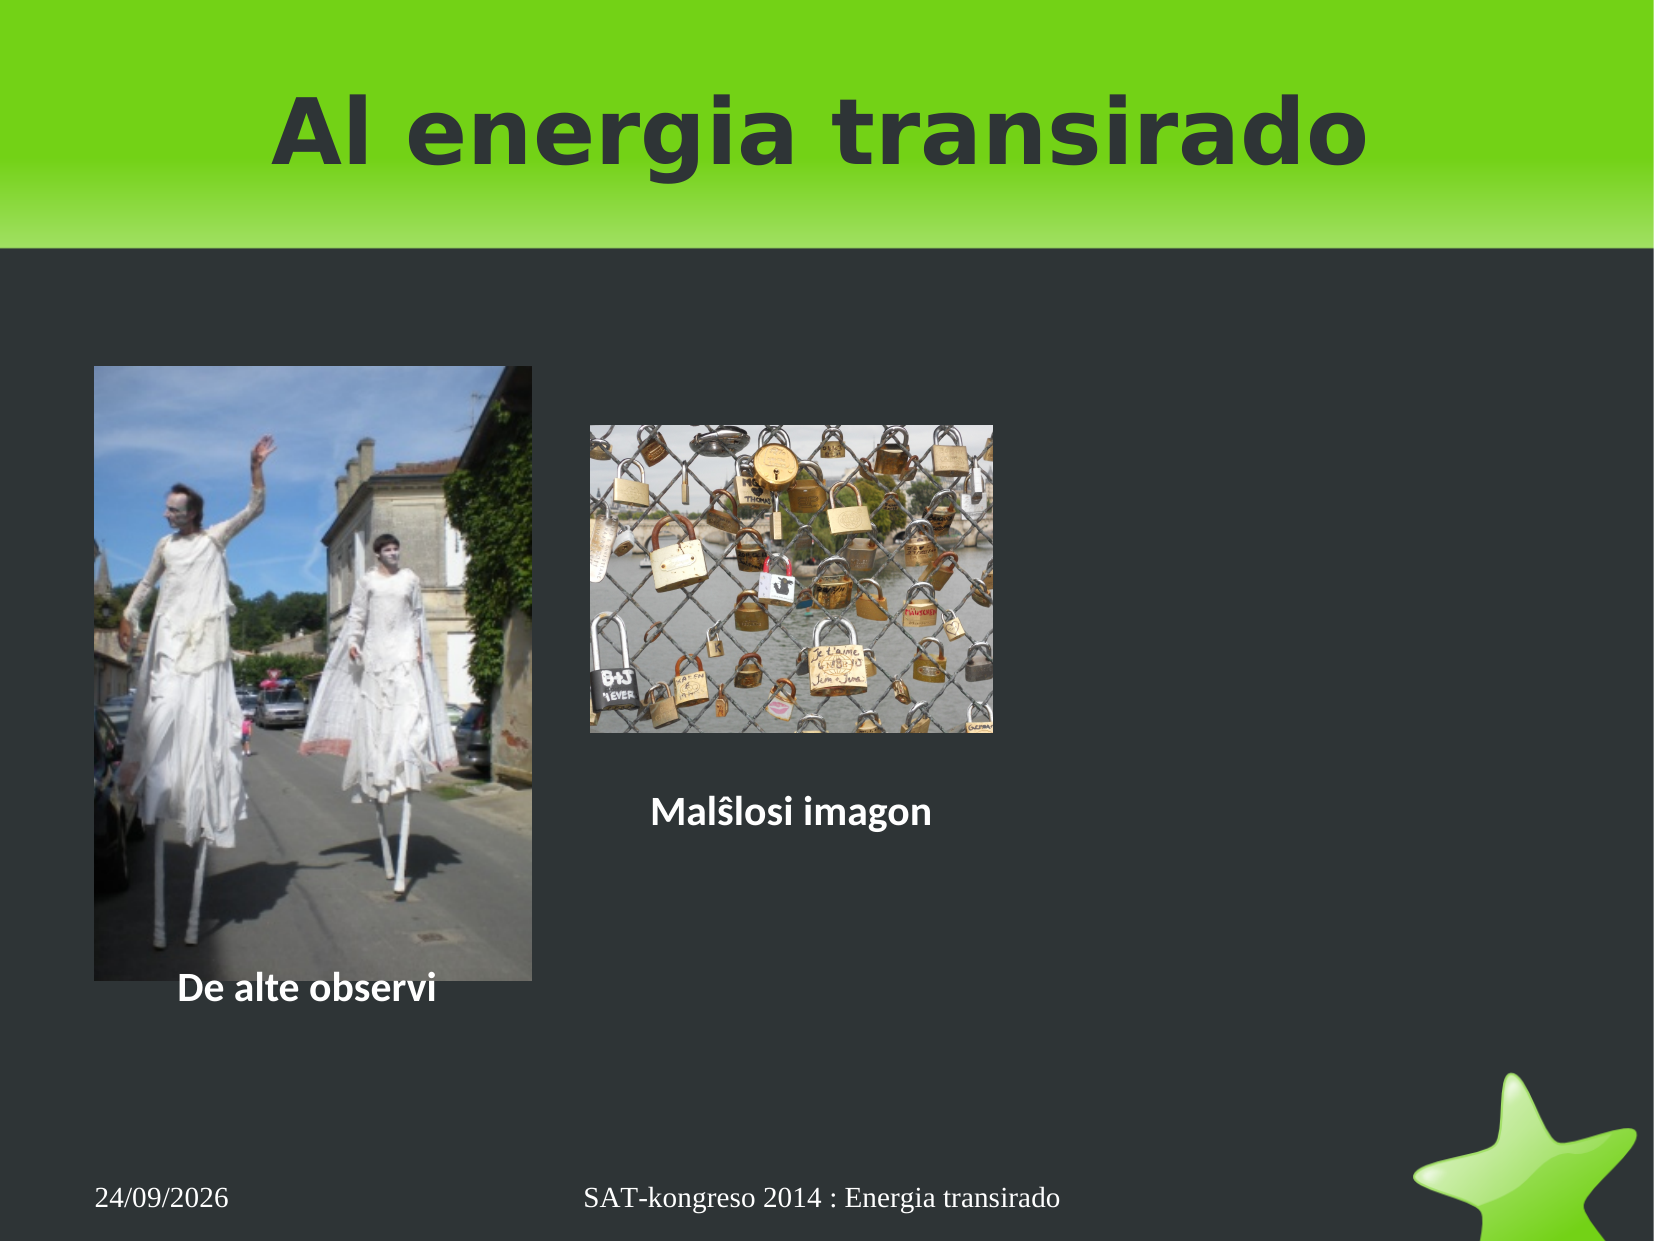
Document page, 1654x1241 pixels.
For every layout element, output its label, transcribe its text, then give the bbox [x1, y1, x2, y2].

text_box De alte observi [153, 963, 461, 1029]
picture [0, 0, 1654, 1241]
text_box Malŝlosi imagon [625, 787, 957, 886]
title Al energia transirado [76, 29, 1565, 237]
